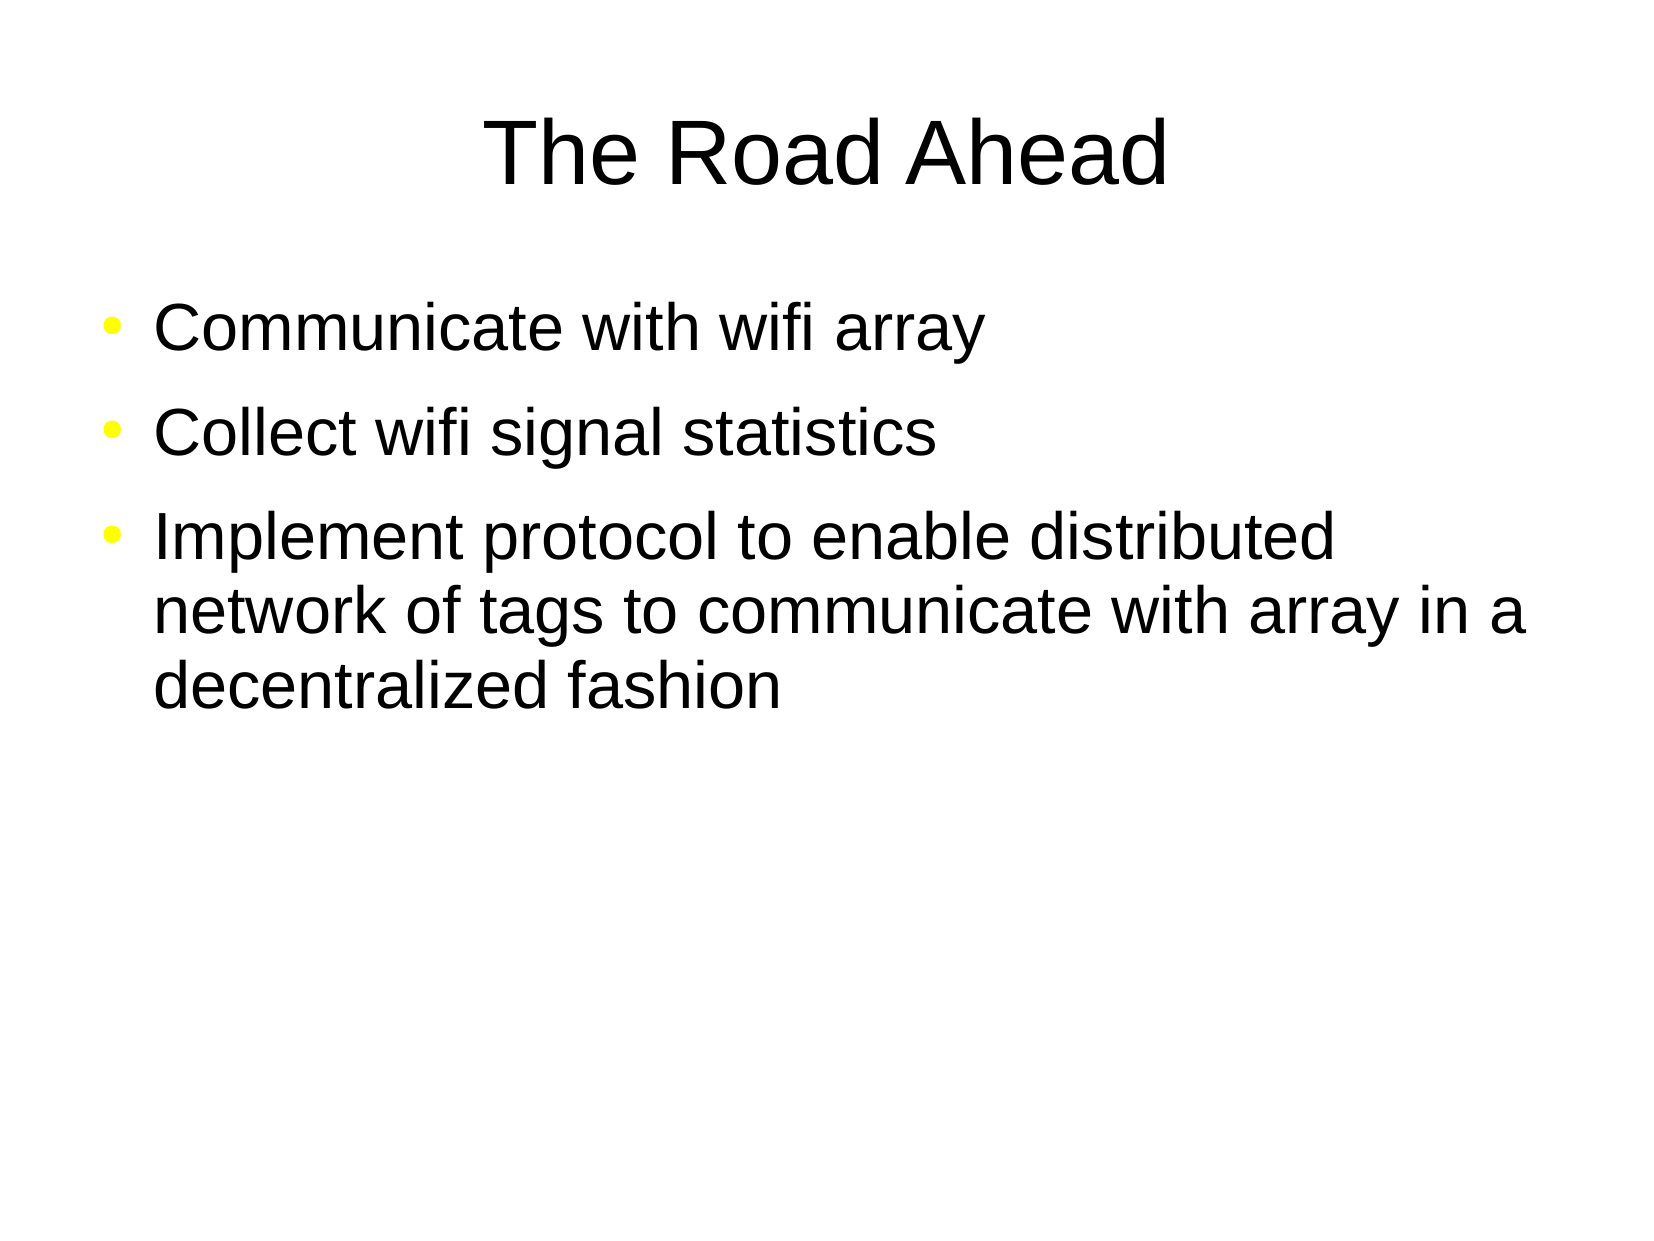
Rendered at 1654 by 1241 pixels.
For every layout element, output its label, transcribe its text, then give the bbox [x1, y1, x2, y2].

title The Road Ahead [82, 49, 1571, 257]
list Communicate with wifi array Collect wifi signal statistics Implement protocol to enable distributed network of tags to communicate with array in a decentralized fashion [82, 290, 1571, 1109]
